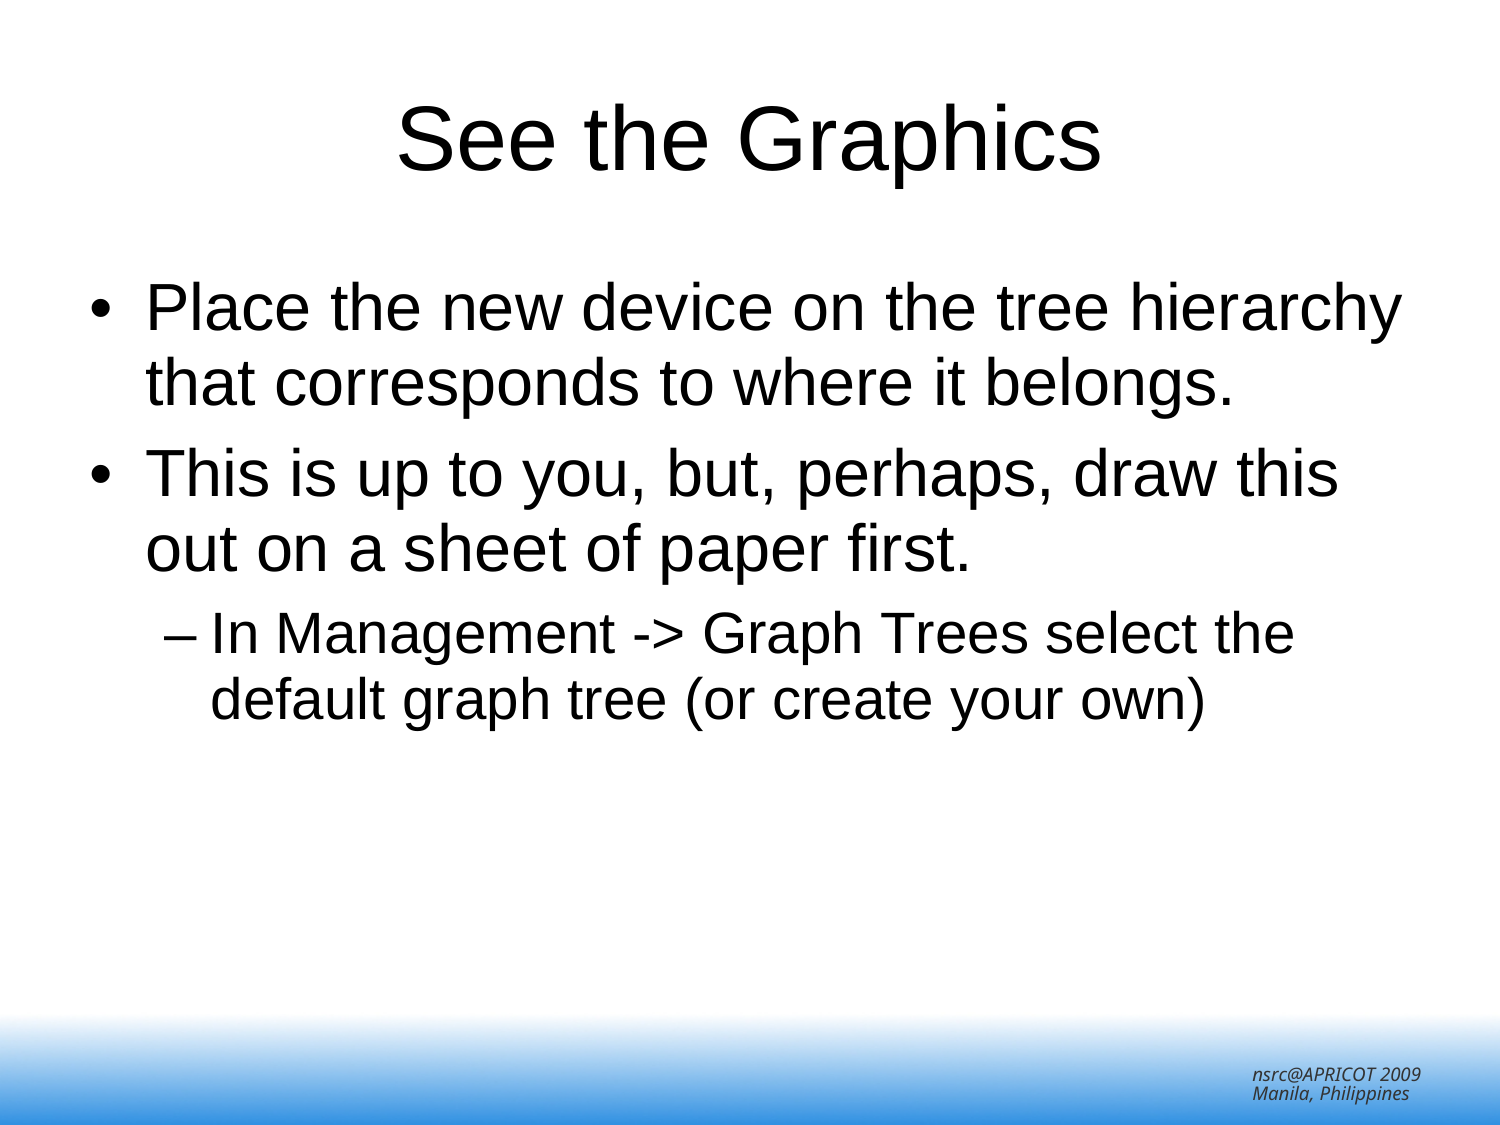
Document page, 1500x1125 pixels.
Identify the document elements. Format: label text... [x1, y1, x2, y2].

list Place the new device on the tree hierarchy that corresponds to where it belongs. This is up to you, but, perhaps, draw this out on a sheet of paper first. In Management -> Graph Trees select the default graph tree (or create your own)‏ [75, 262, 1426, 1006]
picture [0, 1012, 1500, 1125]
title See the Graphics [75, 45, 1426, 233]
